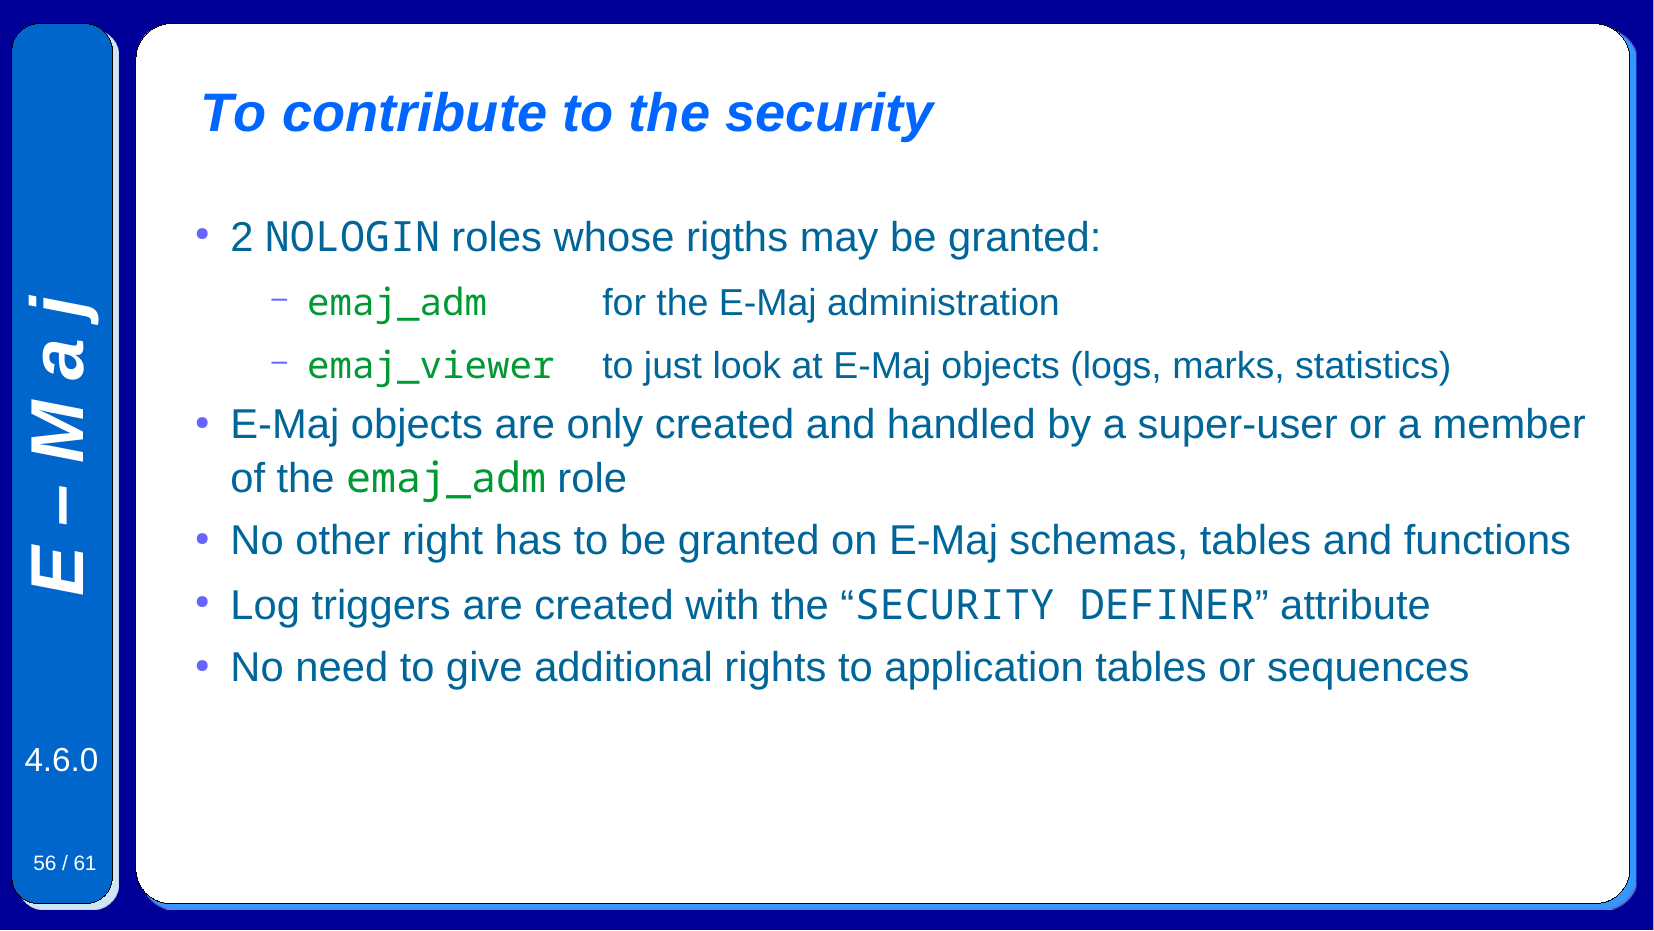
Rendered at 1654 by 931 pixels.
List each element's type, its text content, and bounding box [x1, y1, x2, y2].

title To contribute to the security [200, 34, 1575, 191]
list 2 NOLOGIN roles whose rigths may be granted: emaj_adm for the E-Maj administration emaj_viewer to just look at E-Maj objects (logs, marks, statistics) E-Maj objects are only created and handled by a super-user or a member of the emaj_adm role No other right has to be granted on E-Maj schemas, tables and functions Log triggers are created with the “SECURITY DEFINER” attribute No need to give additional rights to application tables or sequences [177, 206, 1587, 827]
